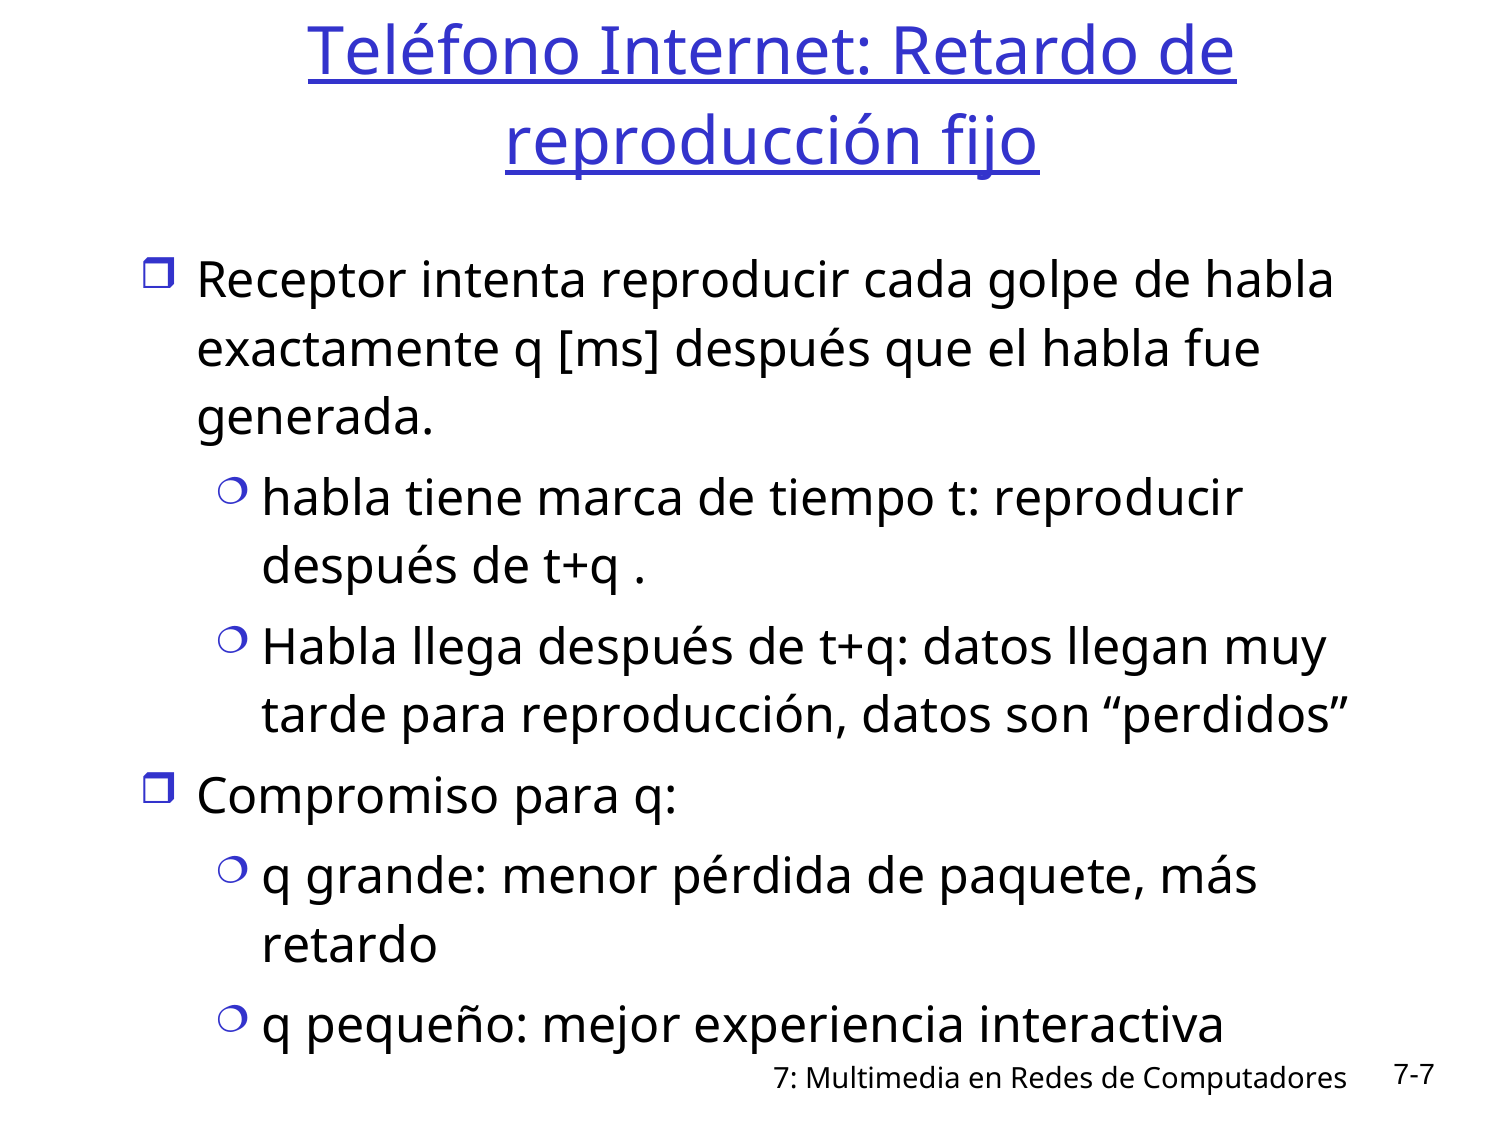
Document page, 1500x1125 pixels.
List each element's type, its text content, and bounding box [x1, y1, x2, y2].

list Receptor intenta reproducir cada golpe de habla exactamente q [ms] después que el habla fue generada. habla tiene marca de tiempo t: reproducir después de t+q . Habla llega después de t+q: datos llegan muy tarde para reproducción, datos son “perdidos” Compromiso para q: q grande: menor pérdida de paquete, más retardo q pequeño: mejor experiencia interactiva [125, 236, 1463, 976]
title Teléfono Internet: Retardo de reproducción fijo [85, 0, 1460, 188]
